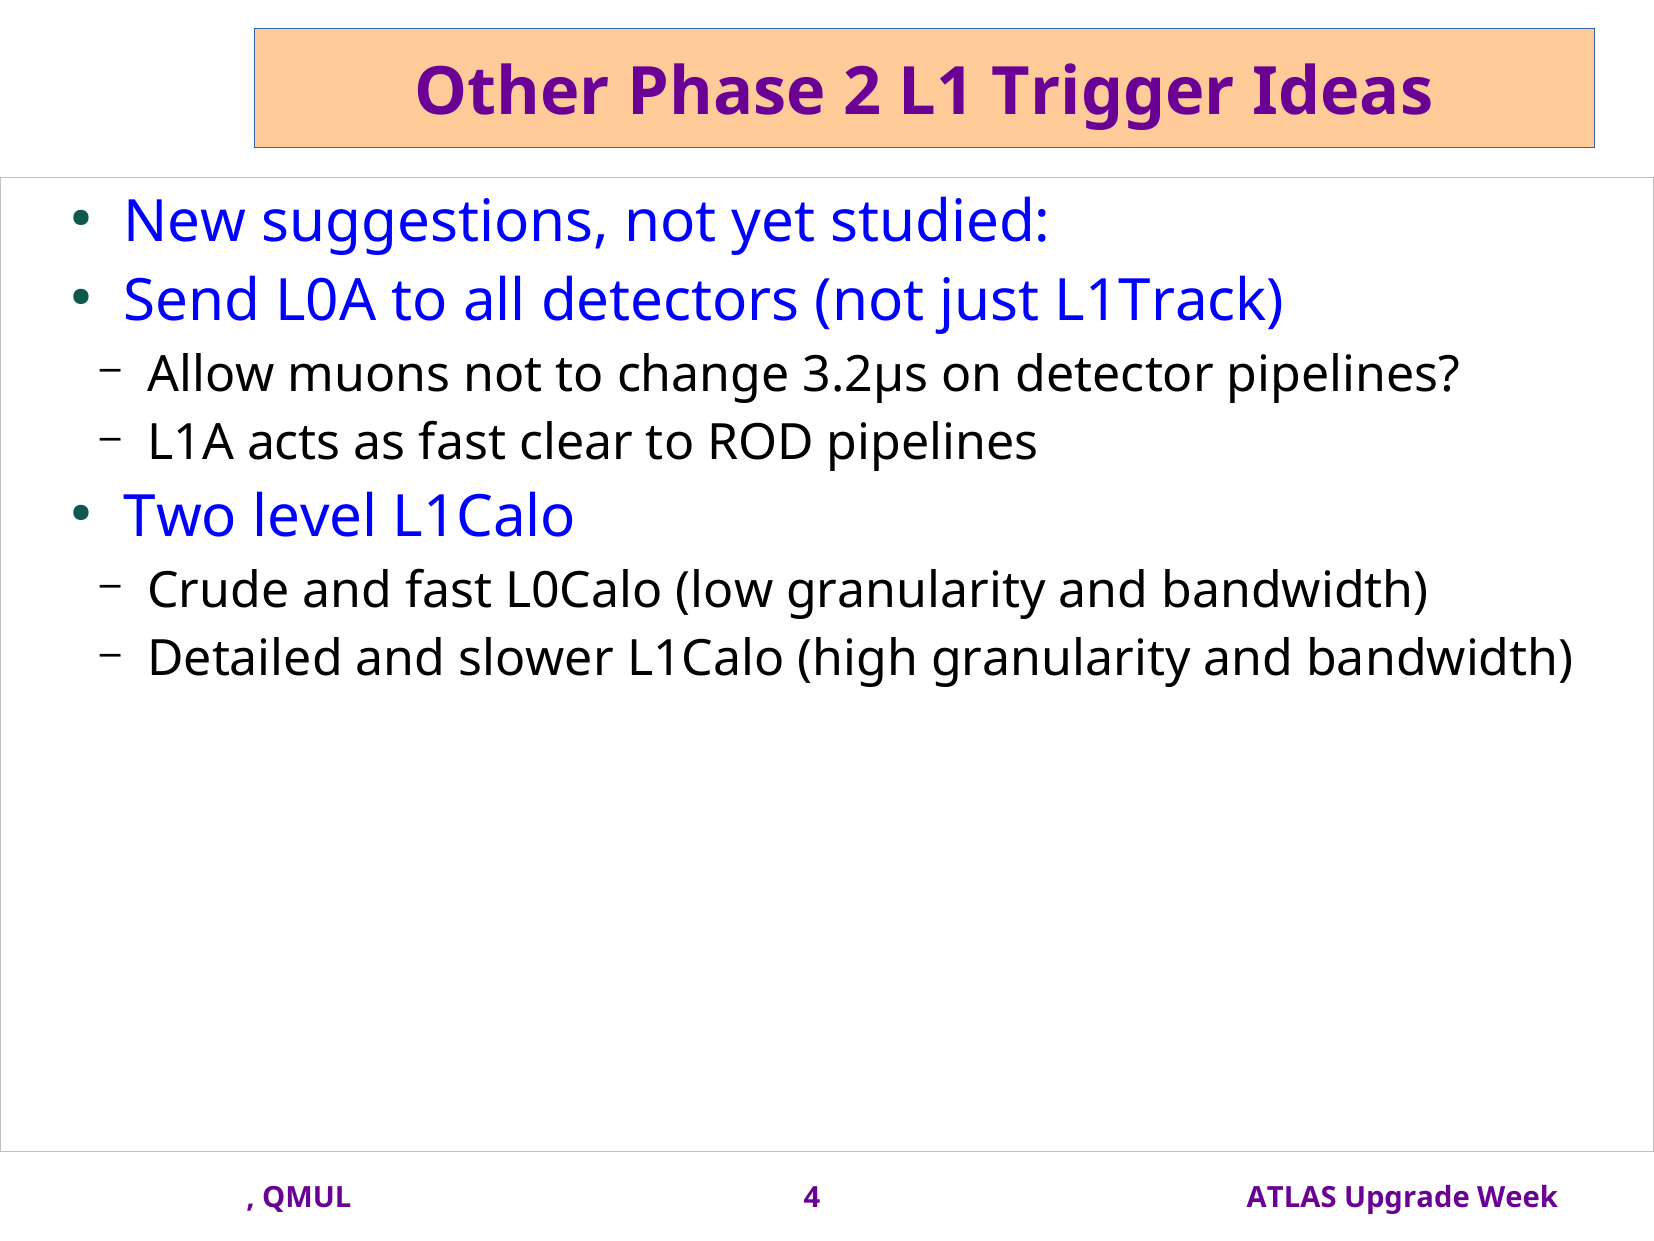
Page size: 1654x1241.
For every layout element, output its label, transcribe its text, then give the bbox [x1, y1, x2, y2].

list New suggestions, not yet studied: Send L0A to all detectors (not just L1Track) Allow muons not to change 3.2µs on detector pipelines? L1A acts as fast clear to ROD pipelines Two level L1Calo Crude and fast L0Calo (low granularity and bandwidth) Detailed and slower L1Calo (high granularity and bandwidth) [52, 179, 1598, 1099]
title Other Phase 2 L1 Trigger Ideas [254, 28, 1595, 148]
